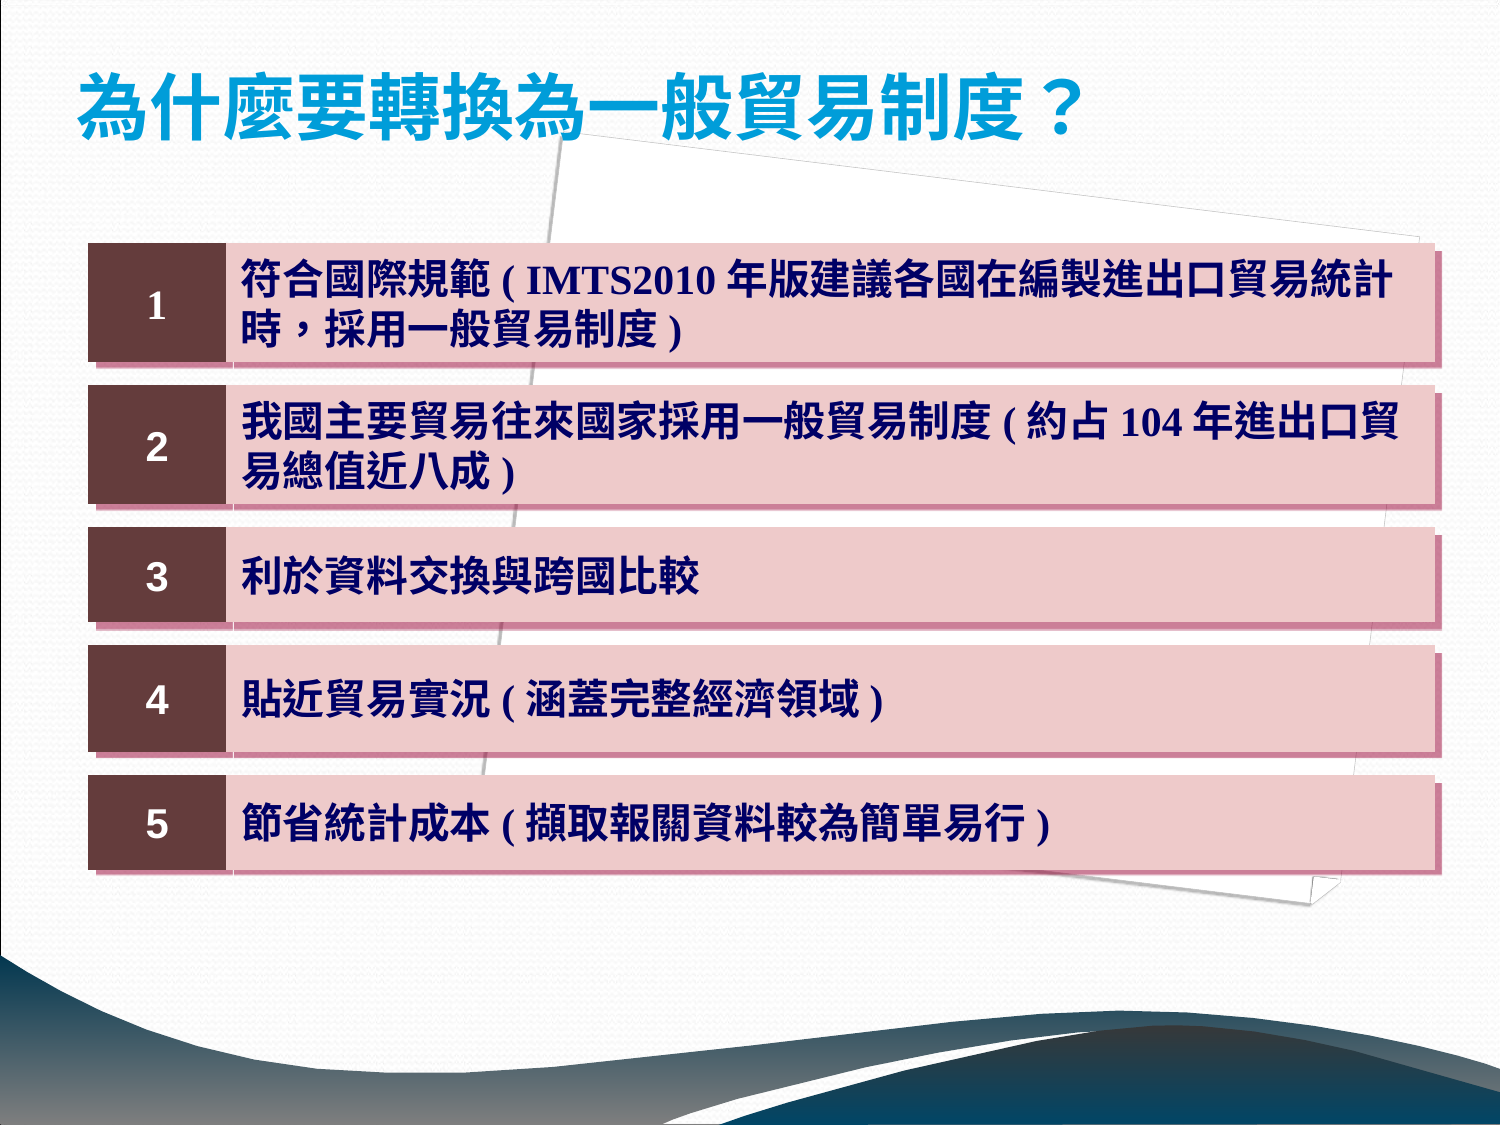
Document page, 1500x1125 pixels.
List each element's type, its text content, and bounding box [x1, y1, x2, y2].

text_box 符合國際規範( IMTS2010年版建議各國在編製進出口貿易統計時，採用一般貿易制度) [226, 243, 1435, 362]
text_box 2 [88, 385, 226, 504]
text_box 利於資料交換與跨國比較 [226, 527, 1435, 622]
text_box 我國主要貿易往來國家採用一般貿易制度(約占104年進出口貿易總值近八成) [226, 385, 1435, 504]
text_box 4 [88, 645, 226, 752]
text_box 5 [88, 775, 226, 870]
title 為什麼要轉換為一般貿易制度？ [76, 0, 1427, 149]
text_box 3 [88, 527, 226, 622]
text_box 節省統計成本(擷取報關資料較為簡單易行) [226, 775, 1435, 870]
text_box 貼近貿易實況(涵蓋完整經濟領域) [226, 645, 1435, 752]
text_box 1 [88, 243, 226, 362]
